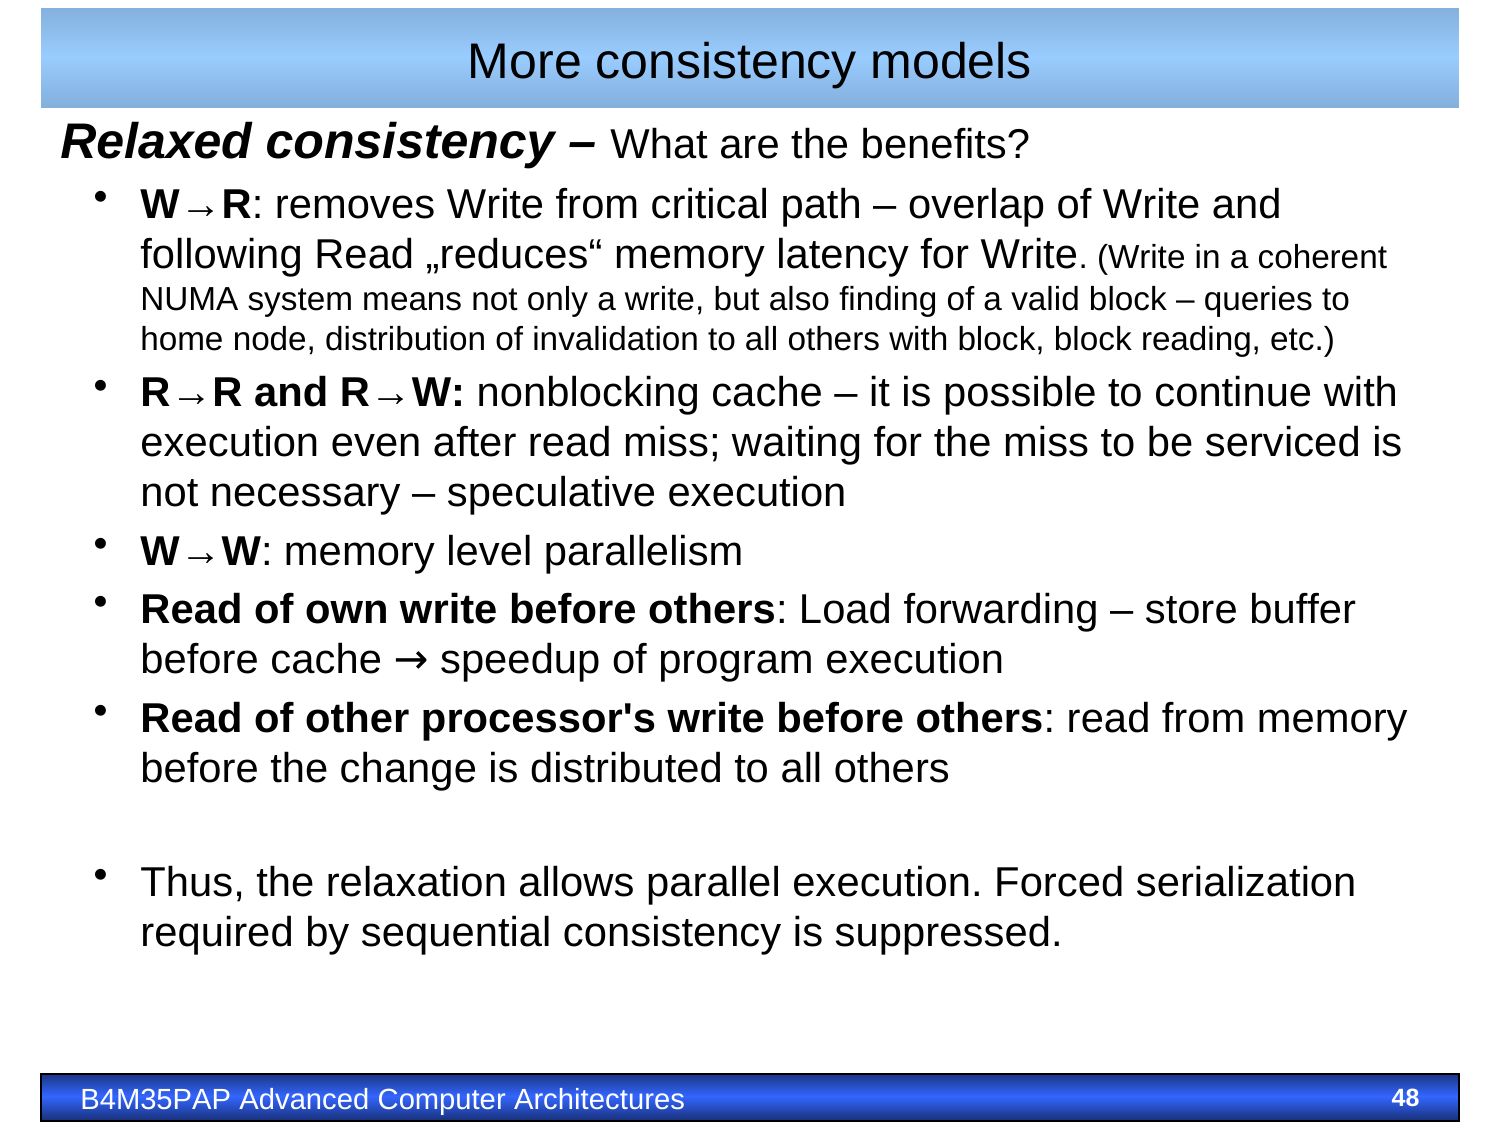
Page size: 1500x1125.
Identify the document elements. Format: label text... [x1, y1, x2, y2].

title More consistency models [41, 8, 1459, 108]
list Relaxed consistency – What are the benefits? W→R: removes Write from critical path – overlap of Write and following Read „reduces“ memory latency for Write. (Write in a coherent NUMA system means not only a write, but also finding of a valid block – queries to home node, distribution of invalidation to all others with block, block reading, etc.) R→R and R→W: nonblocking cache – it is possible to continue with execution even after read miss; waiting for the miss to be serviced is not necessary – speculative execution W→W: memory level parallelism Read of own write before others: Load forwarding – store buffer before cache → speedup of program execution Read of other processor's write before others: read from memory before the change is distributed to all others Thus, the relaxation allows parallel execution. Forced serialization required by sequential consistency is suppressed. [3, 101, 1454, 928]
